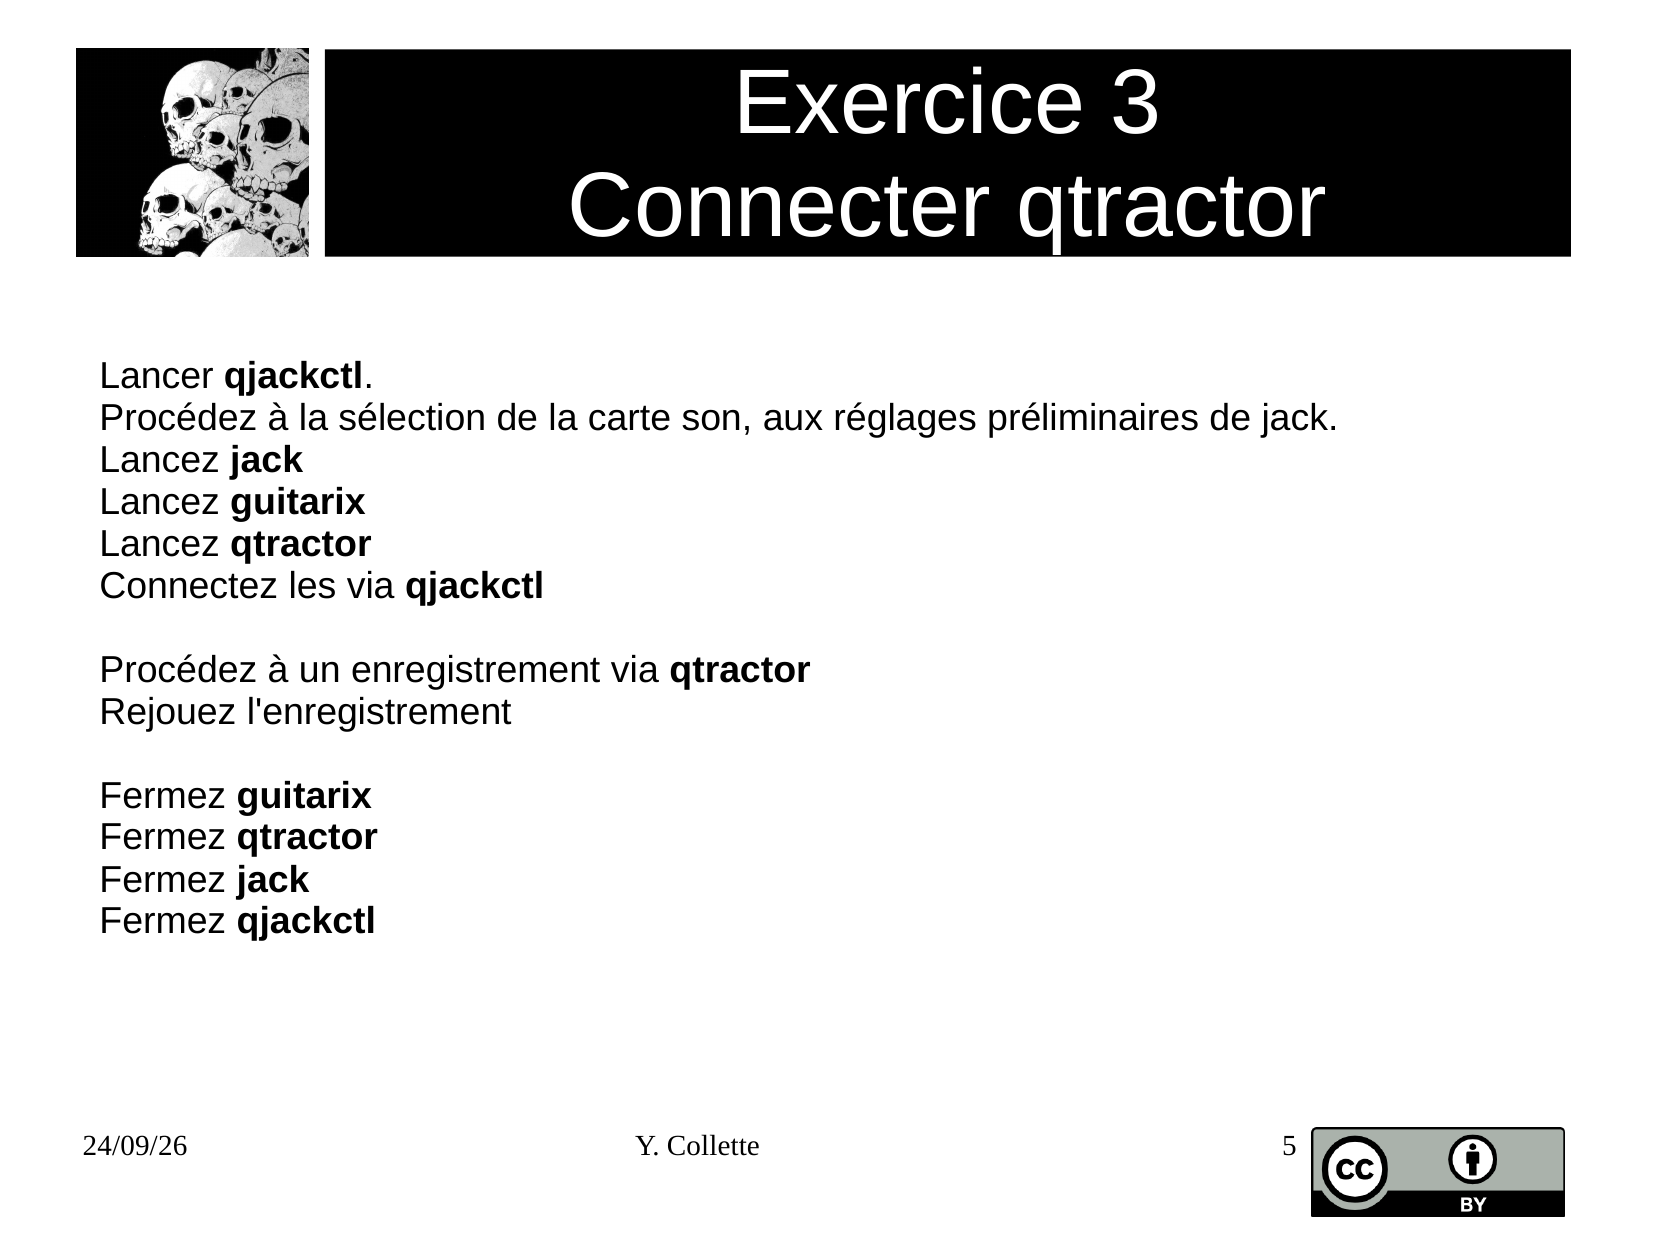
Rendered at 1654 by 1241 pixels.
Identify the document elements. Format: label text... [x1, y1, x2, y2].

title Exercice 3 Connecter qtractor [324, 49, 1571, 257]
picture [76, 48, 309, 257]
picture [1311, 1127, 1565, 1217]
text_box Lancer qjackctl. Procédez à la sélection de la carte son, aux réglages préliminaires de jack. Lancez jack Lancez guitarix Lancez qtractor Connectez les via qjackctl Procédez à un enregistrement via qtractor Rejouez l'enregistrement Fermez guitarix Fermez qtractor Fermez jack Fermez qjackctl [84, 304, 1571, 992]
